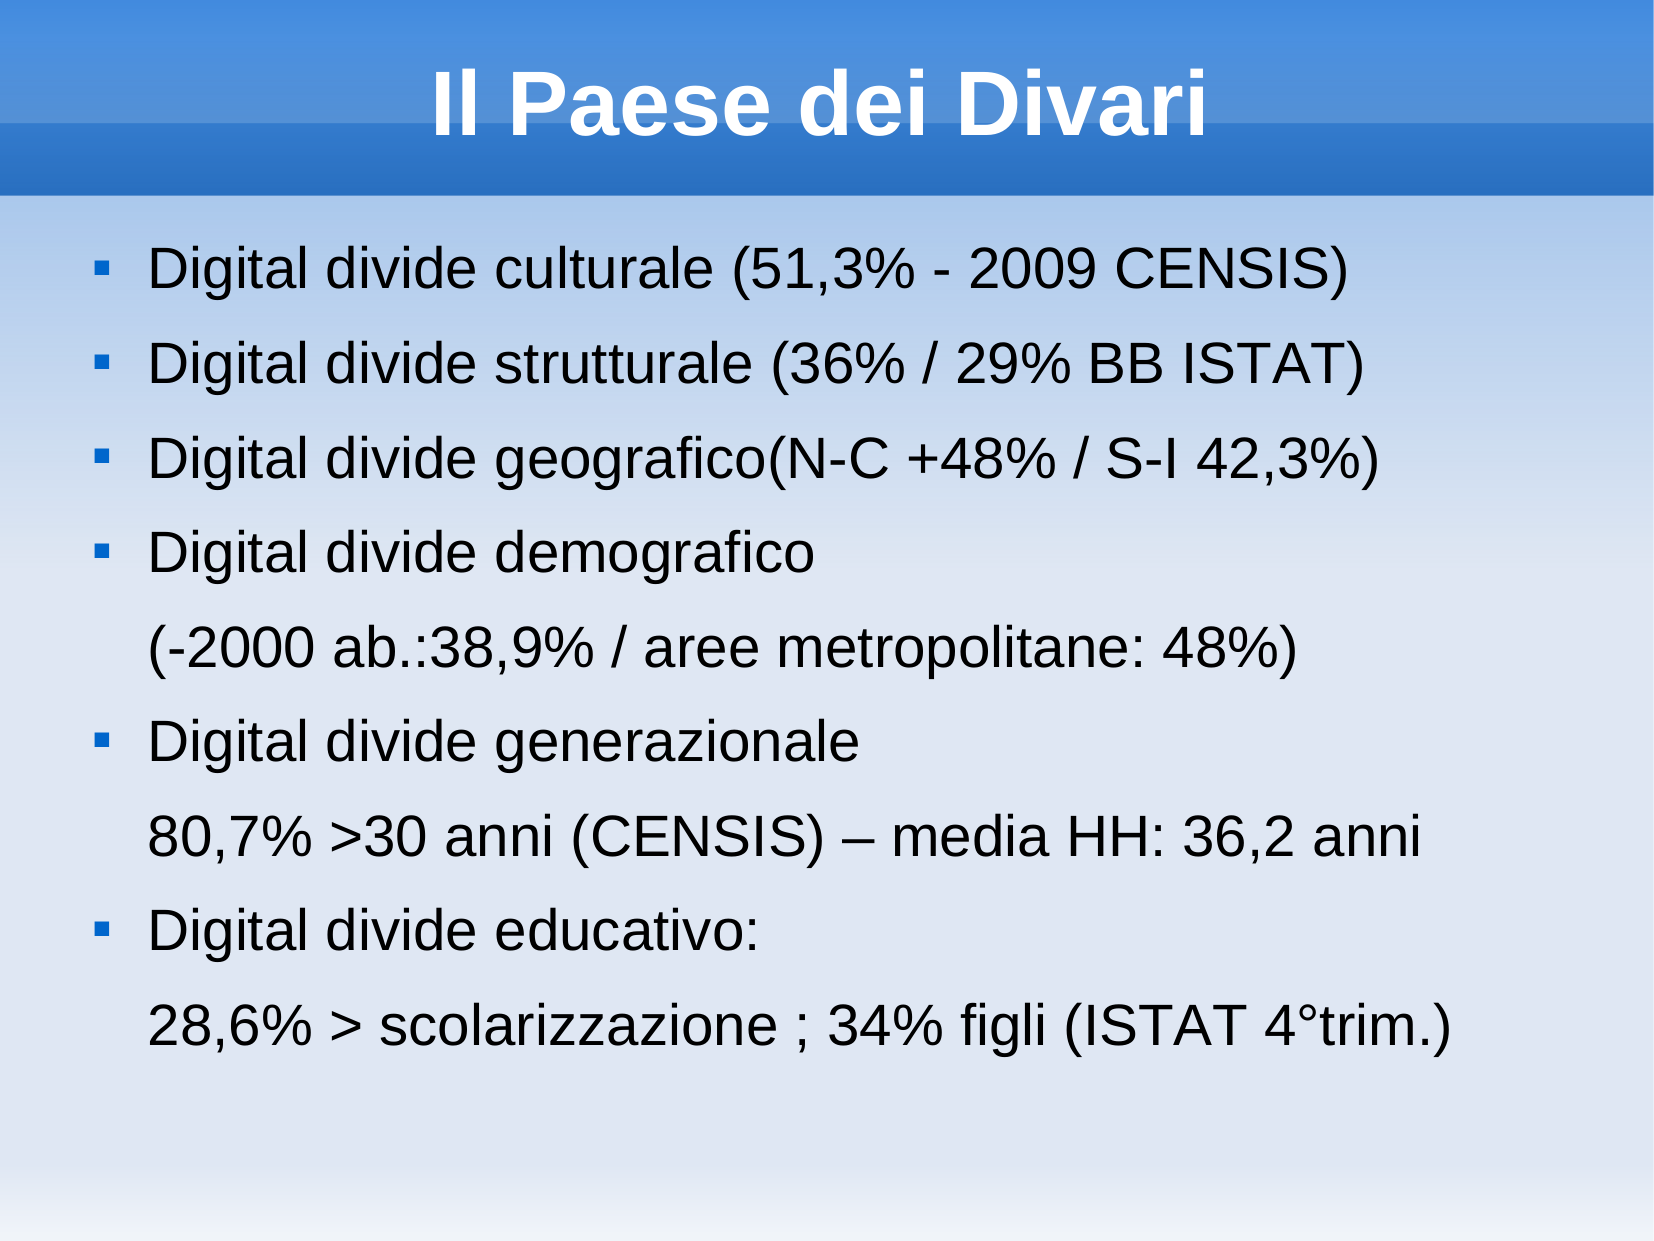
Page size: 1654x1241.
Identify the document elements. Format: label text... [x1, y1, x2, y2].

picture [0, 0, 1654, 1241]
list Digital divide culturale (51,3% - 2009 CENSIS) Digital divide strutturale (36% / 29% BB ISTAT) Digital divide geografico(N-C +48% / S-I 42,3%) Digital divide demografico (-2000 ab.:38,9% / aree metropolitane: 48%) Digital divide generazionale 80,7% >30 anni (CENSIS) – media HH: 36,2 anni Digital divide educativo: 28,6% > scolarizzazione ; 34% figli (ISTAT 4°trim.) [76, 236, 1565, 1205]
title Il Paese dei Divari [76, 7, 1565, 200]
